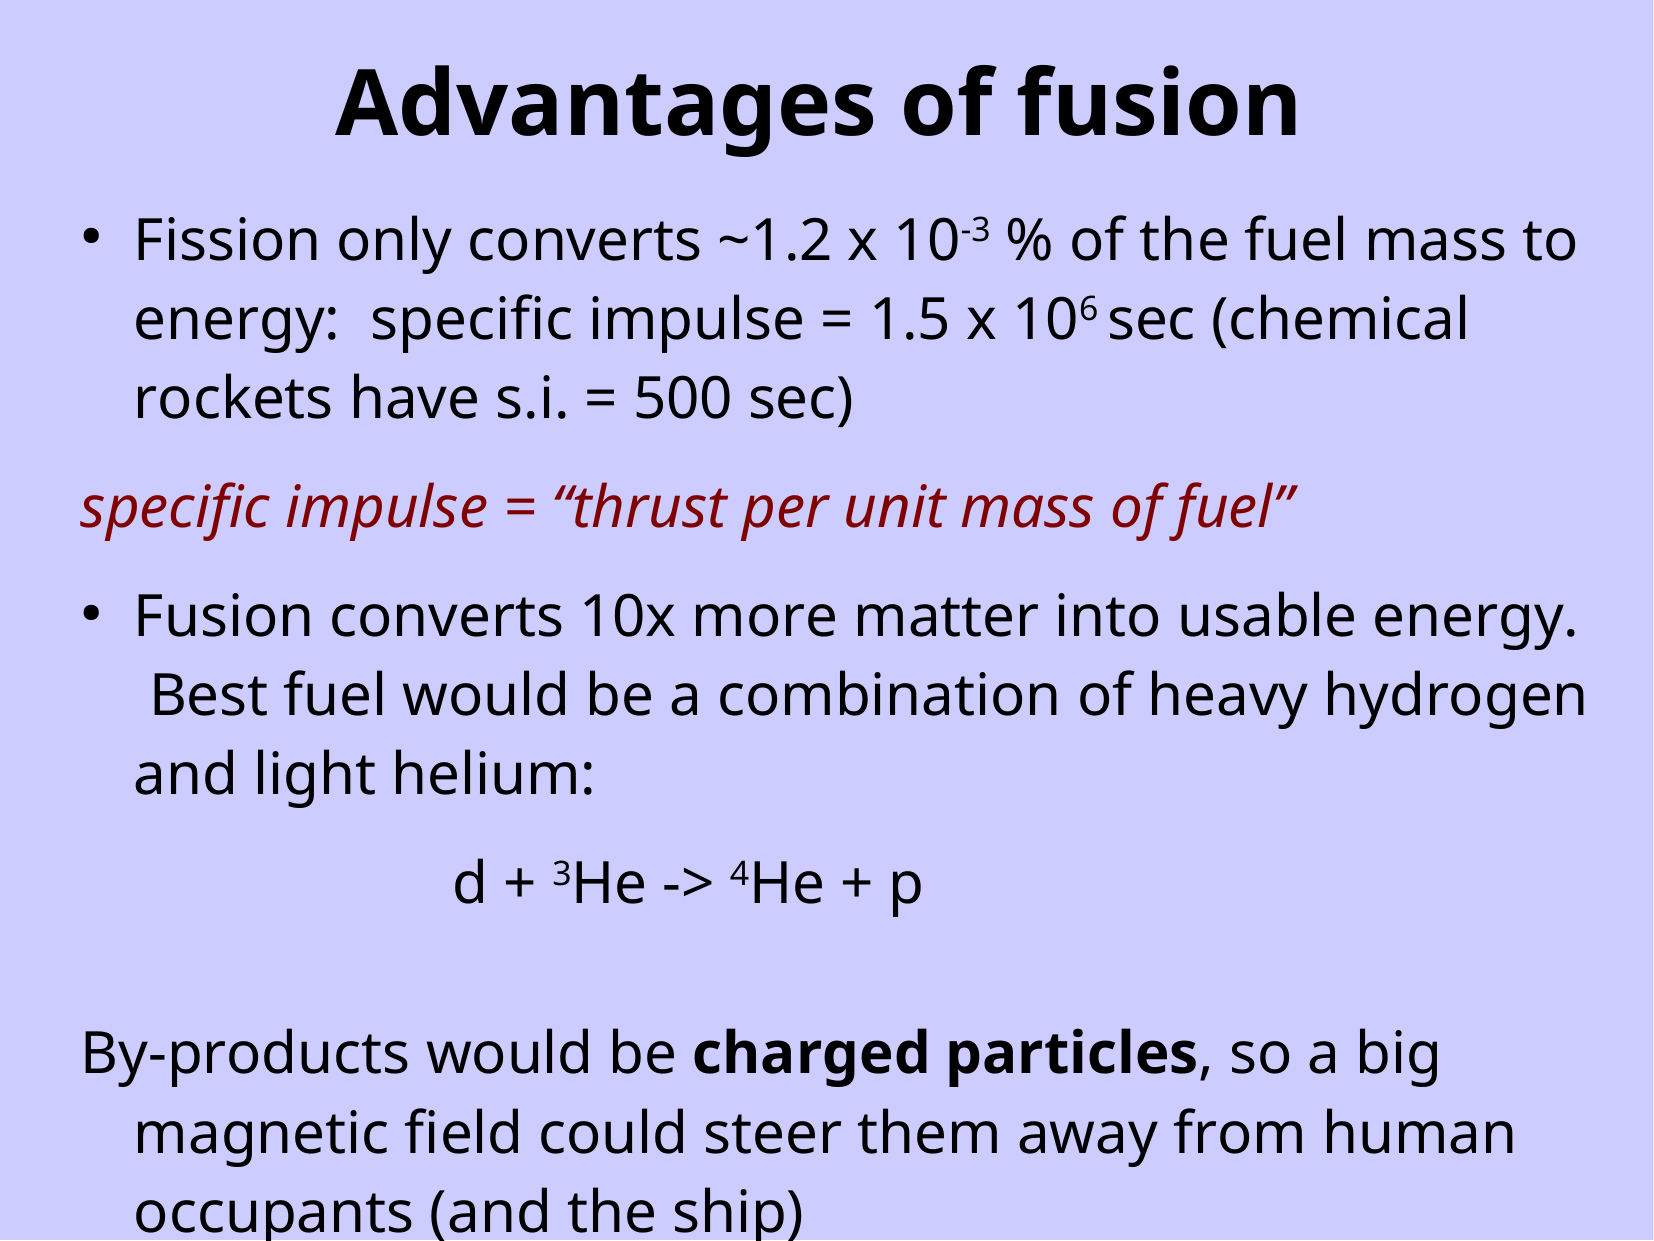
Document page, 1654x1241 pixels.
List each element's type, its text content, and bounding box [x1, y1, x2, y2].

title Advantages of fusion [113, 33, 1526, 168]
list Fission only converts ~1.2 x 10-3 % of the fuel mass to energy: specific impulse = 1.5 x 106 sec (chemical rockets have s.i. = 500 sec) specific impulse = “thrust per unit mass of fuel” Fusion converts 10x more matter into usable energy. Best fuel would be a combination of heavy hydrogen and light helium: d + 3He -> 4He + p By-products would be charged particles, so a big magnetic field could steer them away from human occupants (and the ship) What might a nuclear fusion drive system look like? [63, 198, 1605, 1207]
